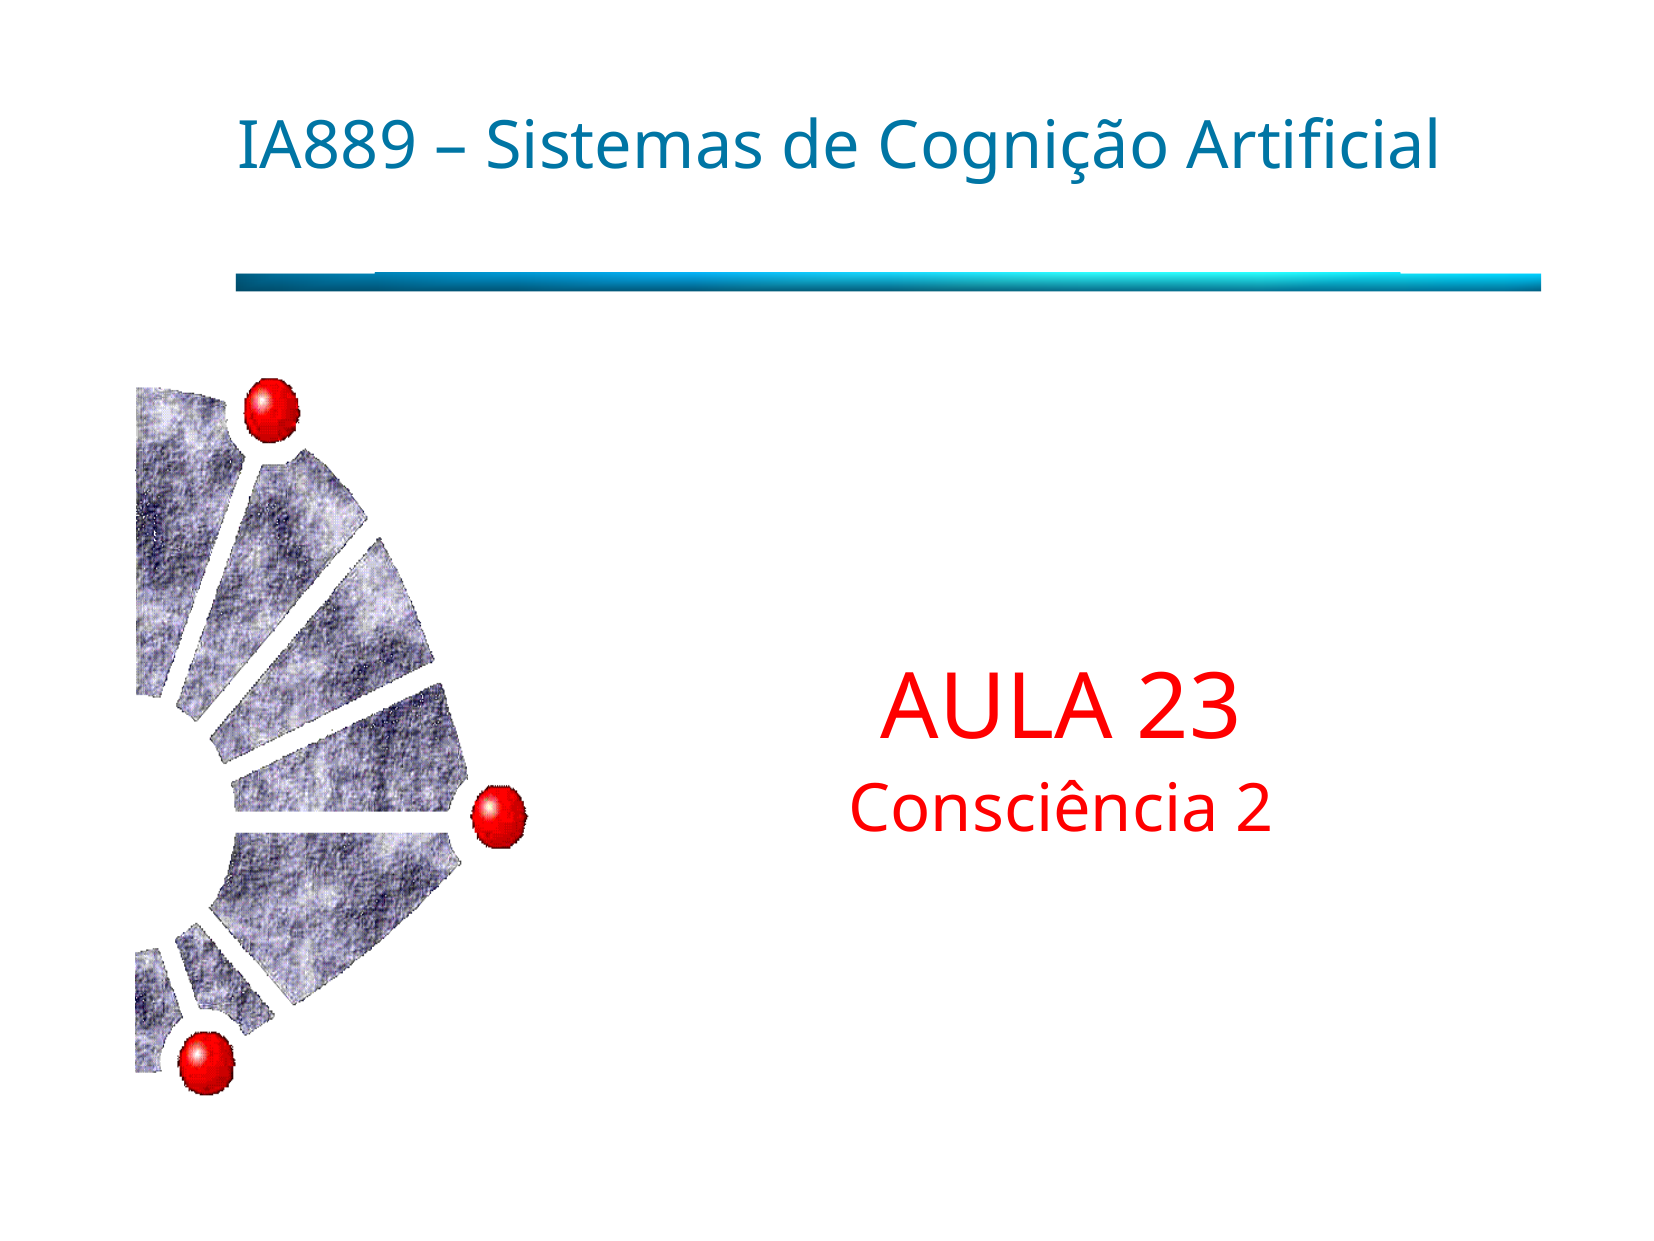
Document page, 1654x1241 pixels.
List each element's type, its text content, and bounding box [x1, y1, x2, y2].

picture [125, 272, 1654, 295]
chart [135, 324, 562, 1112]
subtitle AULA 23 Consciência 2 [553, 309, 1534, 1182]
title IA889 – Sistemas de Cognição Artificial [61, 35, 1620, 250]
